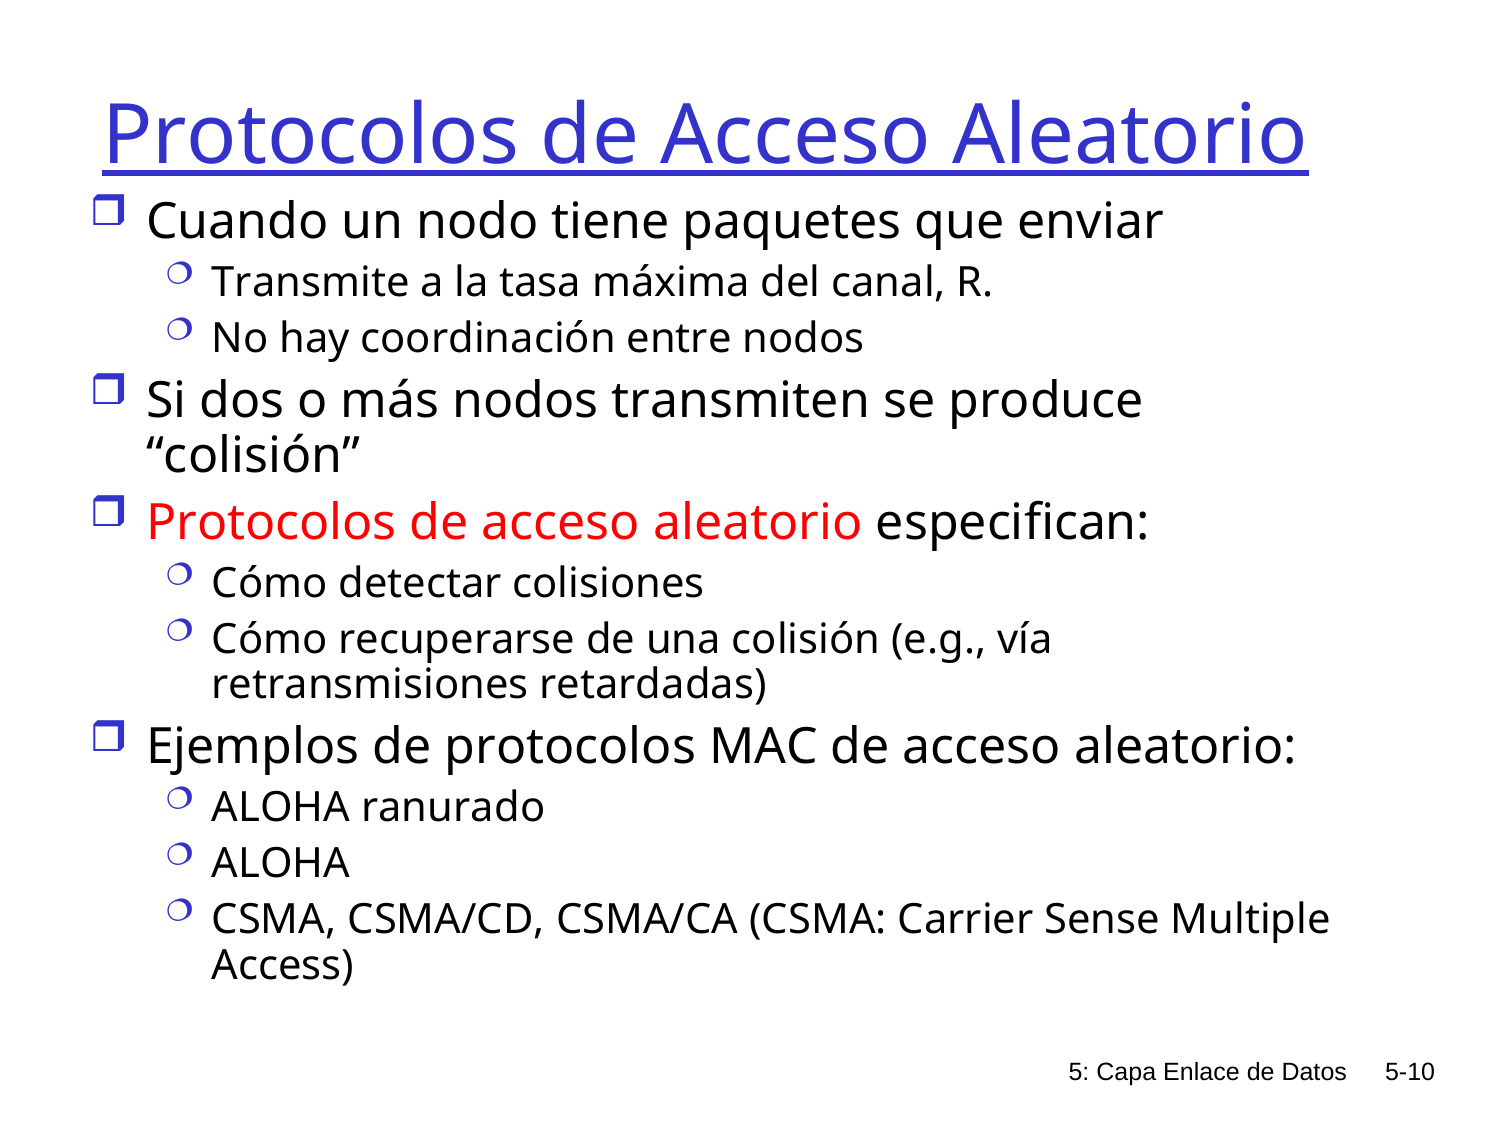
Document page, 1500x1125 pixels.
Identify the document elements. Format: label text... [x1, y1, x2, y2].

list Cuando un nodo tiene paquetes que enviar Transmite a la tasa máxima del canal, R. No hay coordinación entre nodos Si dos o más nodos transmiten se produce “colisión” Protocolos de acceso aleatorio especifican: Cómo detectar colisiones Cómo recuperarse de una colisión (e.g., vía retransmisiones retardadas) Ejemplos de protocolos MAC de acceso aleatorio: ALOHA ranurado ALOHA CSMA, CSMA/CD, CSMA/CA (CSMA: Carrier Sense Multiple Access) [75, 187, 1351, 951]
title Protocolos de Acceso Aleatorio [87, 37, 1363, 225]
